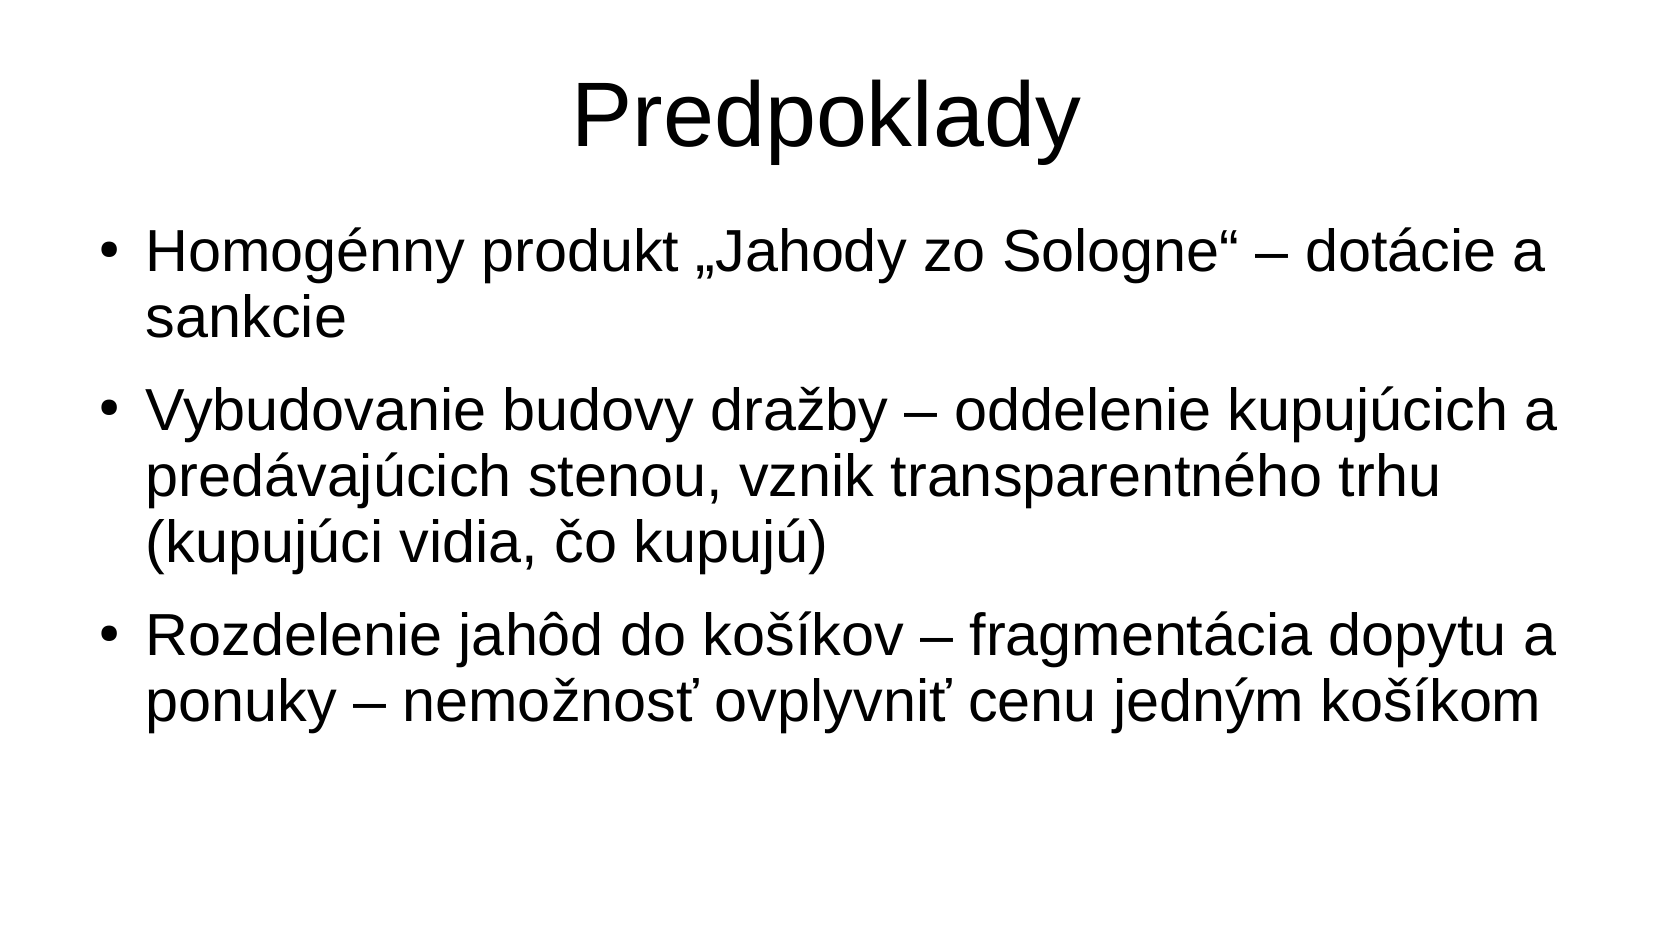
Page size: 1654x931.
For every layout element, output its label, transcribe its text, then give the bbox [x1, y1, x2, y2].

list Homogénny produkt „Jahody zo Sologne“ – dotácie a sankcie Vybudovanie budovy dražby – oddelenie kupujúcich a predávajúcich stenou, vznik transparentného trhu (kupujúci vidia, čo kupujú) Rozdelenie jahôd do košíkov – fragmentácia dopytu a ponuky – nemožnosť ovplyvniť cenu jedným košíkom [82, 217, 1571, 758]
title Predpoklady [82, 37, 1571, 193]
